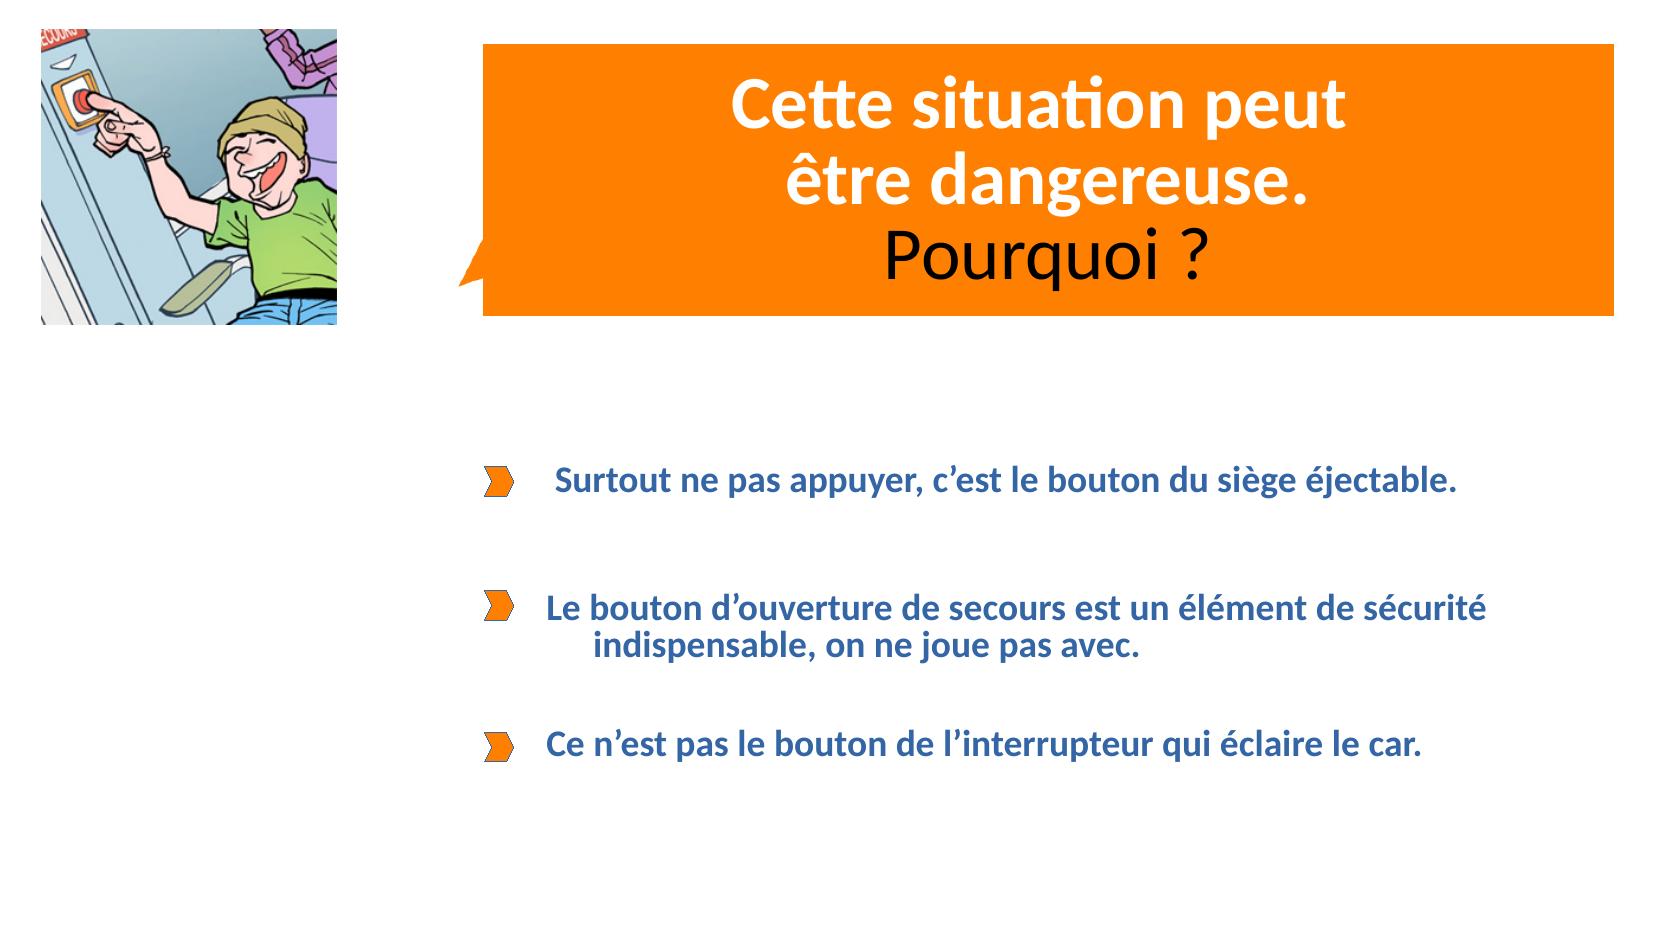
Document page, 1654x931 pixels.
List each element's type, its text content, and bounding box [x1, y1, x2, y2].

picture [5, 0, 1654, 345]
text_box [484, 466, 514, 497]
text_box Cette situation peut être dangereuse. Pourquoi ? [472, 65, 1625, 306]
text_box [484, 590, 514, 621]
text_box Le bouton d’ouverture de secours est un élément de sécurité indispensable, on ne joue pas avec. [531, 584, 1601, 675]
text_box [484, 732, 514, 762]
text_box Surtout ne pas appuyer, c’est le bouton du siège éjectable. [531, 456, 1536, 510]
text_box Ce n’est pas le bouton de l’interrupteur qui éclaire le car. [531, 720, 1536, 780]
